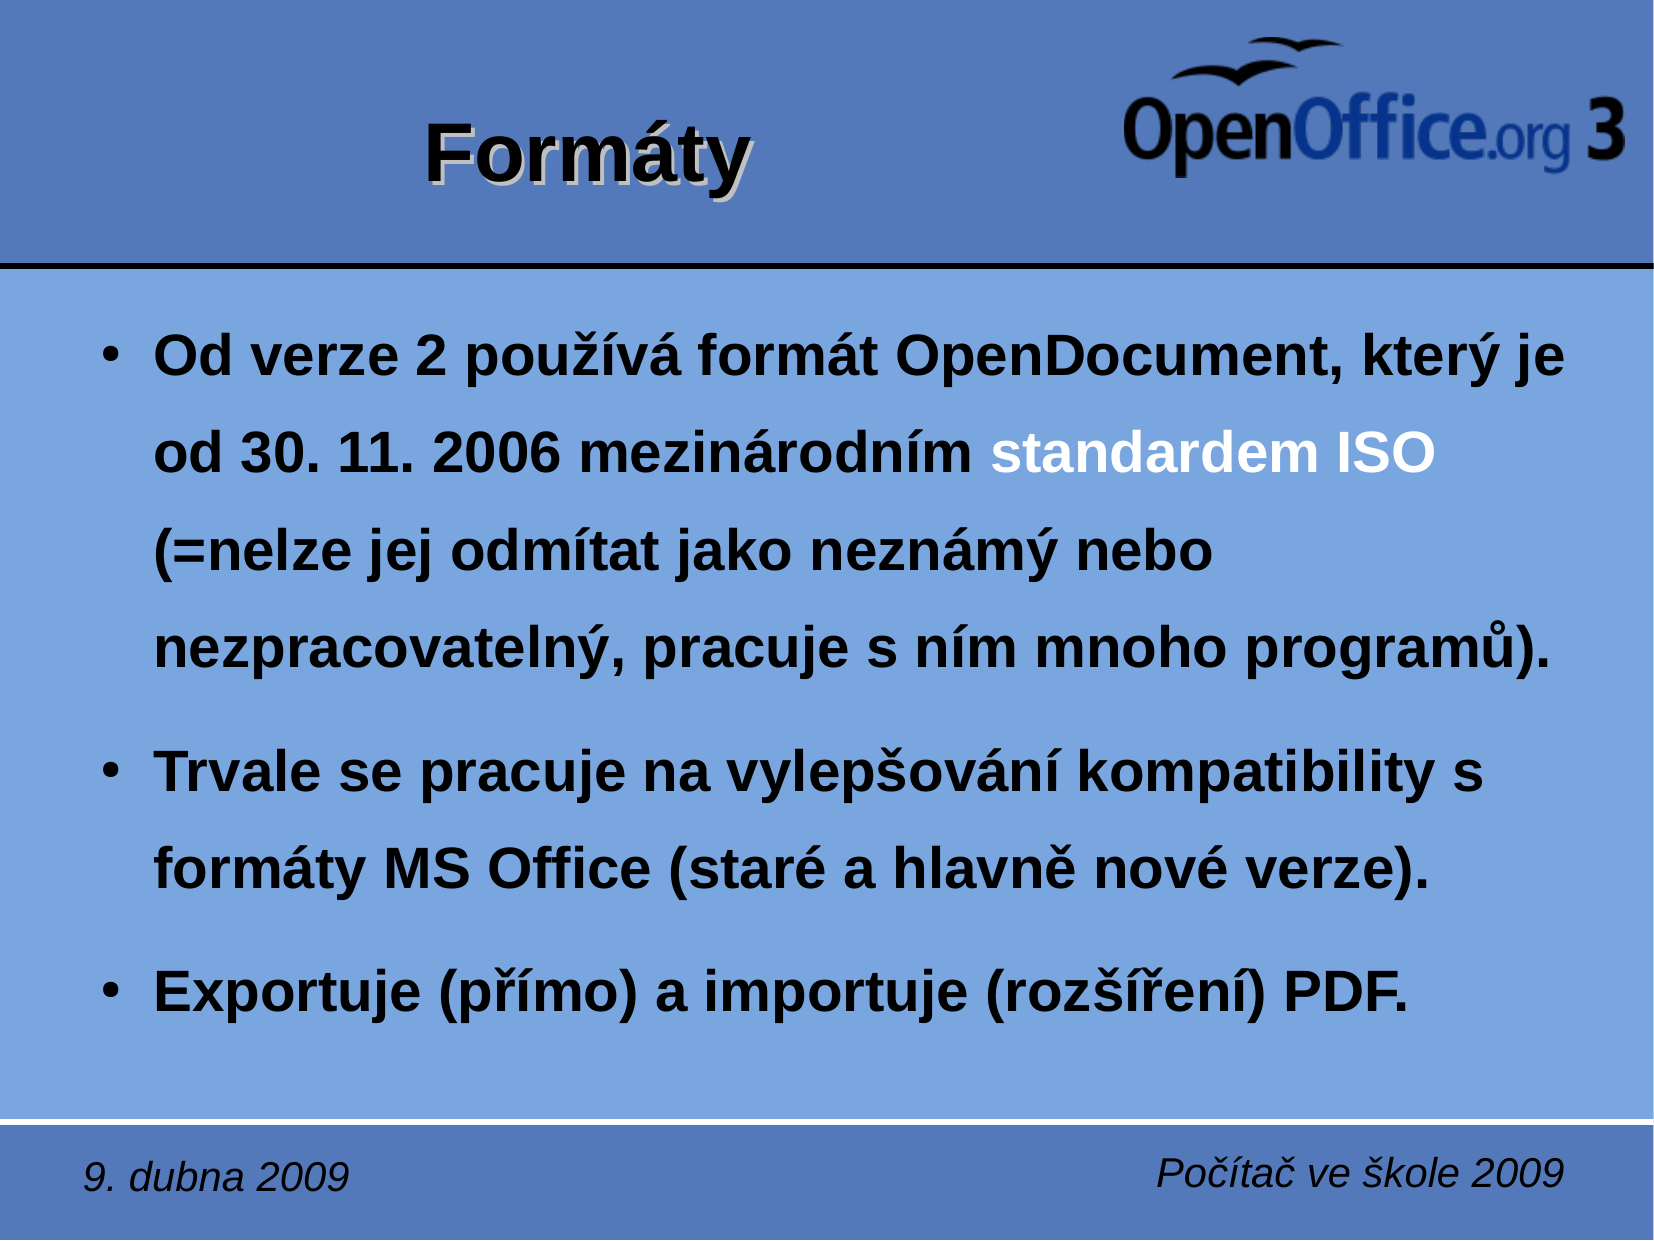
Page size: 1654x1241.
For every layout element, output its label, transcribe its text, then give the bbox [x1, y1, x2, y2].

title Formáty [82, 56, 1093, 250]
list Od verze 2 používá formát OpenDocument, který je od 30. 11. 2006 mezinárodním standardem ISO (=nelze jej odmítat jako neznámý nebo nezpracovatelný, pracuje s ním mnoho programů). Trvale se pracuje na vylepšování kompatibility s formáty MS Office (staré a hlavně nové verze). Exportuje (přímo) a importuje (rozšíření) PDF. [82, 290, 1571, 1109]
picture [1124, 37, 1625, 178]
